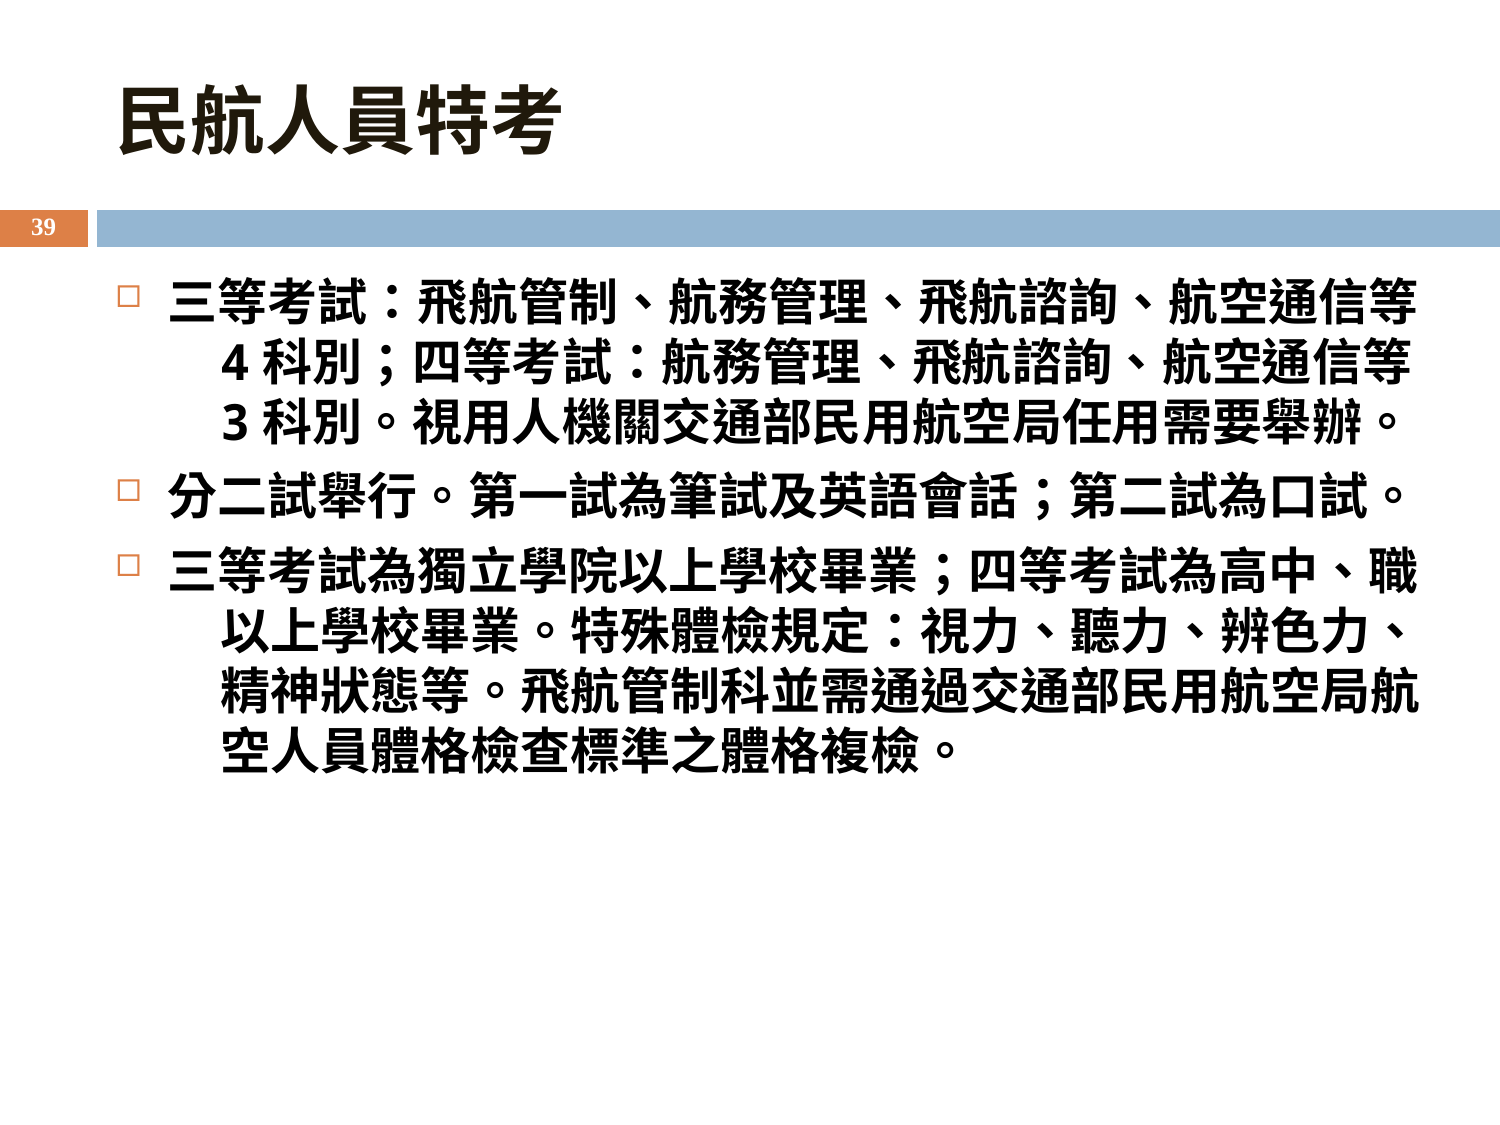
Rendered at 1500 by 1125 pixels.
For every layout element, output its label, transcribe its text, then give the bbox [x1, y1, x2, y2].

text_box 38 [0, 208, 88, 249]
title 民航人員特考 [100, 37, 1438, 201]
list 三等考試：飛航管制、航務管理、飛航諮詢、航空通信等4科別；四等考試：航務管理、飛航諮詢、航空通信等3科別。視用人機關交通部民用航空局任用需要舉辦。 分二試舉行。第一試為筆試及英語會話；第二試為口試。 三等考試為獨立學院以上學校畢業；四等考試為高中、職以上學校畢業。特殊體檢規定：視力、聽力、辨色力、精神狀態等。飛航管制科並需通過交通部民用航空局航空人員體格檢查標準之體格複檢。 [100, 262, 1438, 1000]
